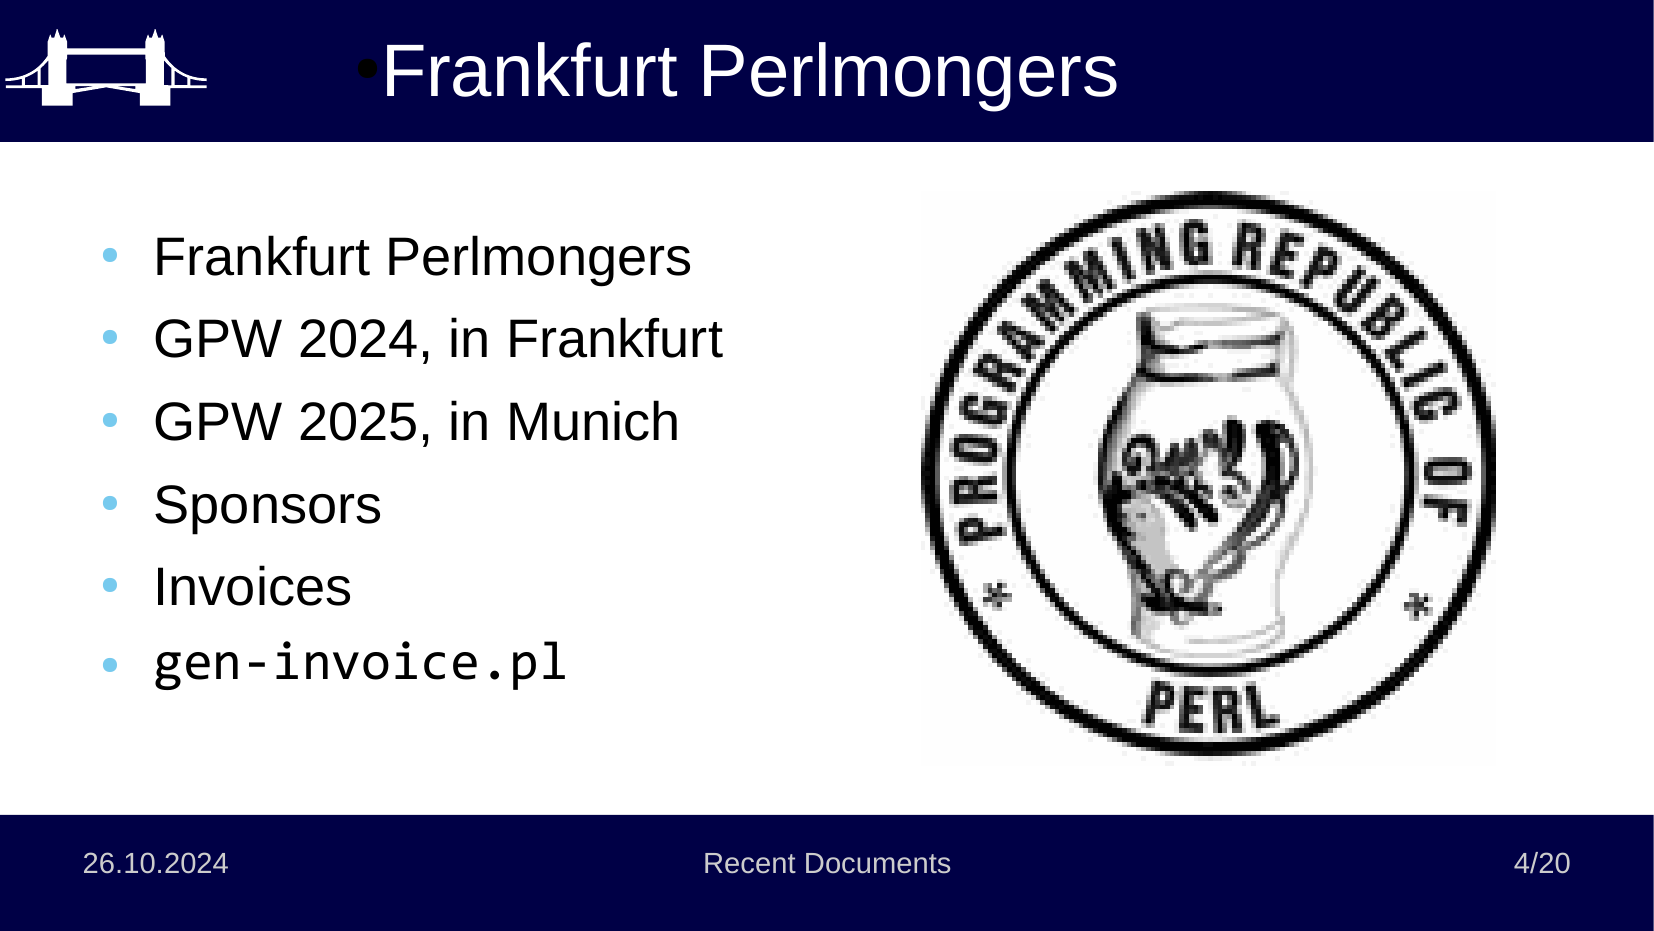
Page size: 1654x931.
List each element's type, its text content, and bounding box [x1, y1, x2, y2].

picture [921, 191, 1496, 766]
list Frankfurt Perlmongers GPW 2024, in Frankfurt GPW 2025, in Munich Sponsors Invoices gen-invoice.pl [82, 141, 809, 815]
title Frankfurt Perlmongers [354, 5, 1654, 136]
